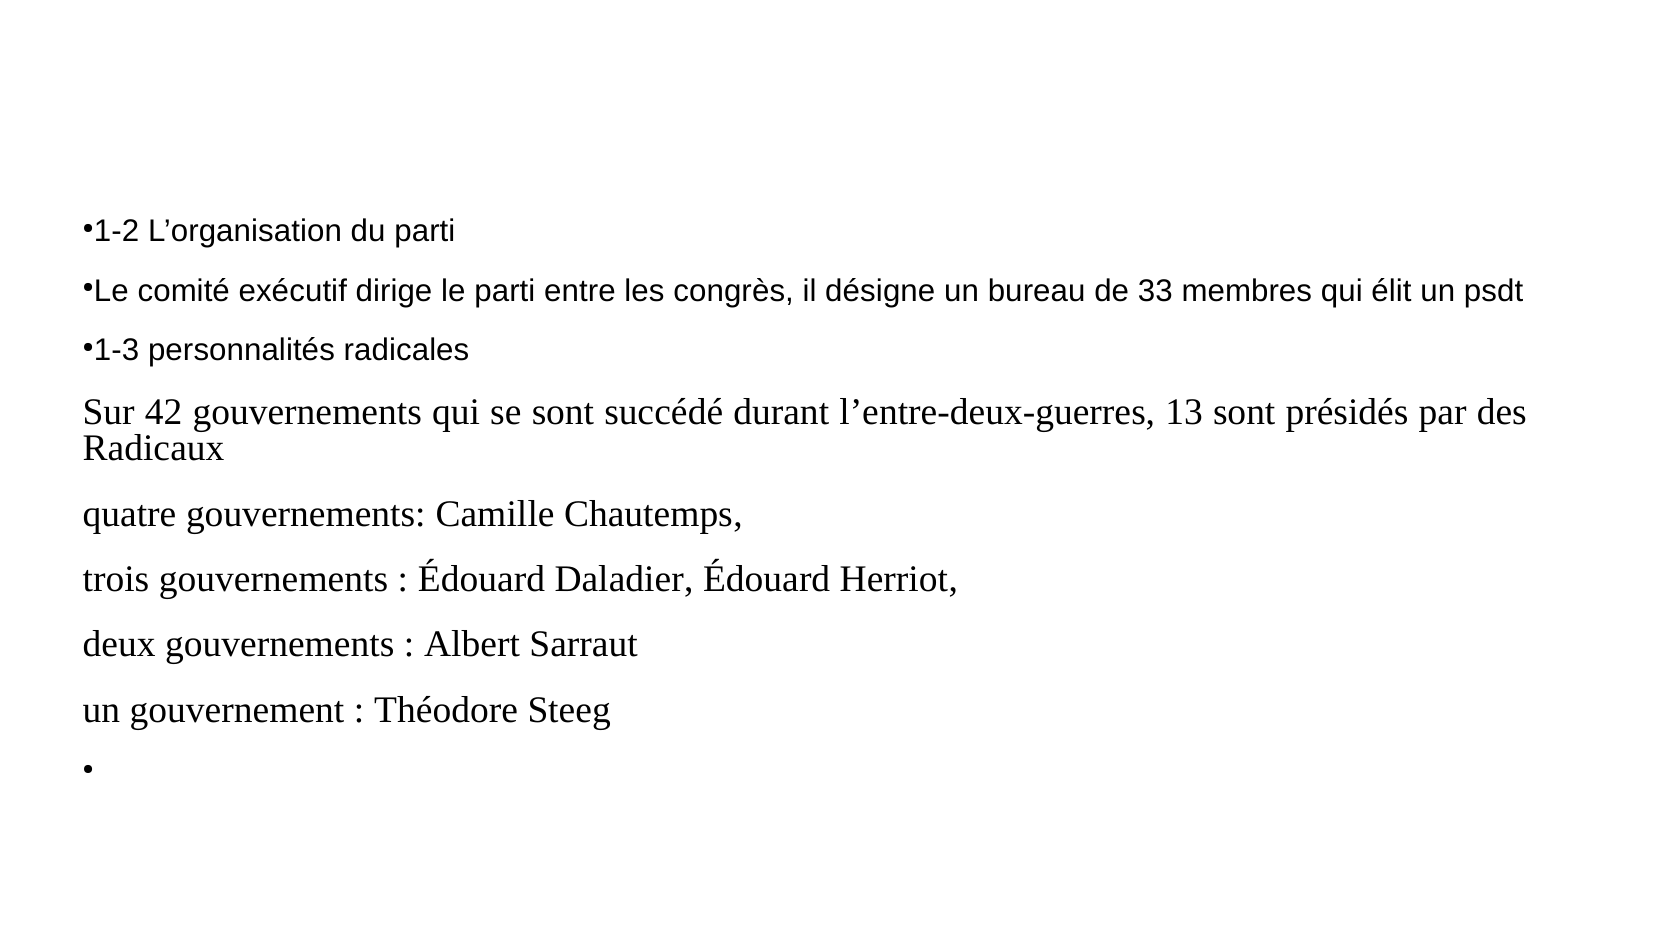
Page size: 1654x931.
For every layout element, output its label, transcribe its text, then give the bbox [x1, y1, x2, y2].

list 1-2 L’organisation du parti Le comité exécutif dirige le parti entre les congrès, il désigne un bureau de 33 membres qui élit un psdt 1-3 personnalités radicales Sur 42 gouvernements qui se sont succédé durant l’entre-deux-guerres, 13 sont présidés par des Radicaux quatre gouvernements: Camille Chautemps, trois gouvernements : Édouard Daladier, Édouard Herriot, deux gouvernements : Albert Sarraut un gouvernement : Théodore Steeg [82, 217, 1571, 758]
